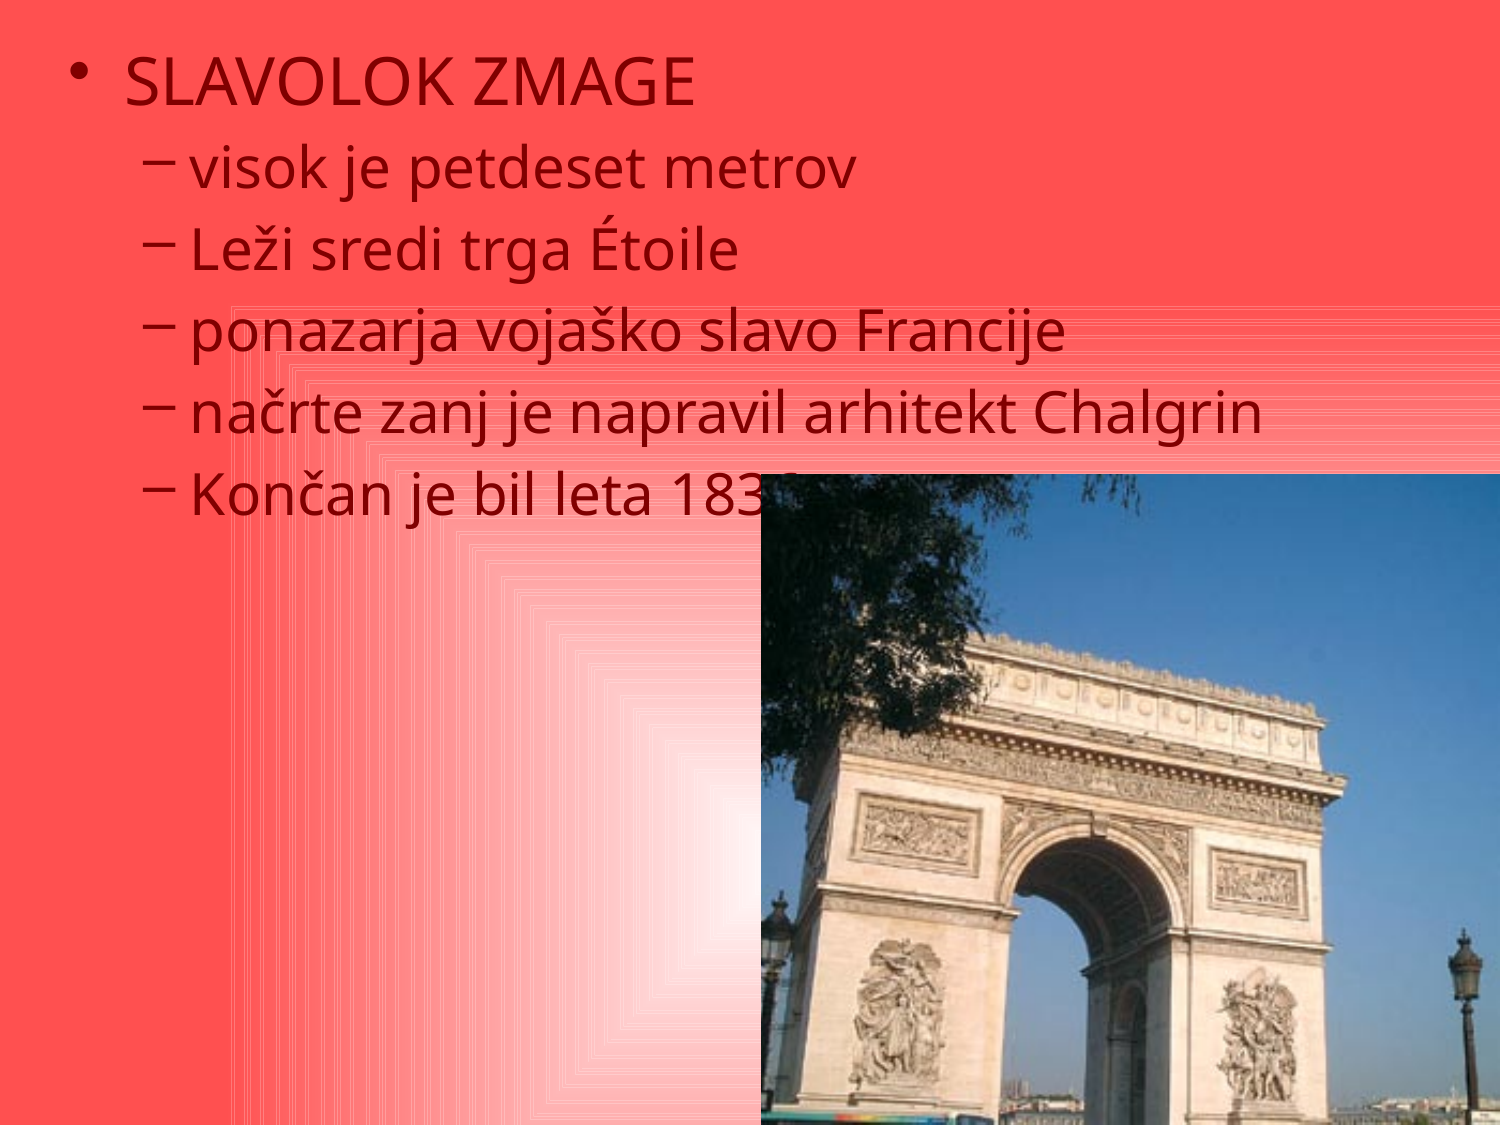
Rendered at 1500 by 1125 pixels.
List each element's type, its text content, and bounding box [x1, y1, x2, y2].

list SLAVOLOK ZMAGE visok je petdeset metrov Leži sredi trga Étoile ponazarja vojaško slavo Francije načrte zanj je napravil arhitekt Chalgrin Končan je bil leta 1836 [53, 31, 1437, 958]
picture [761, 474, 1500, 1125]
